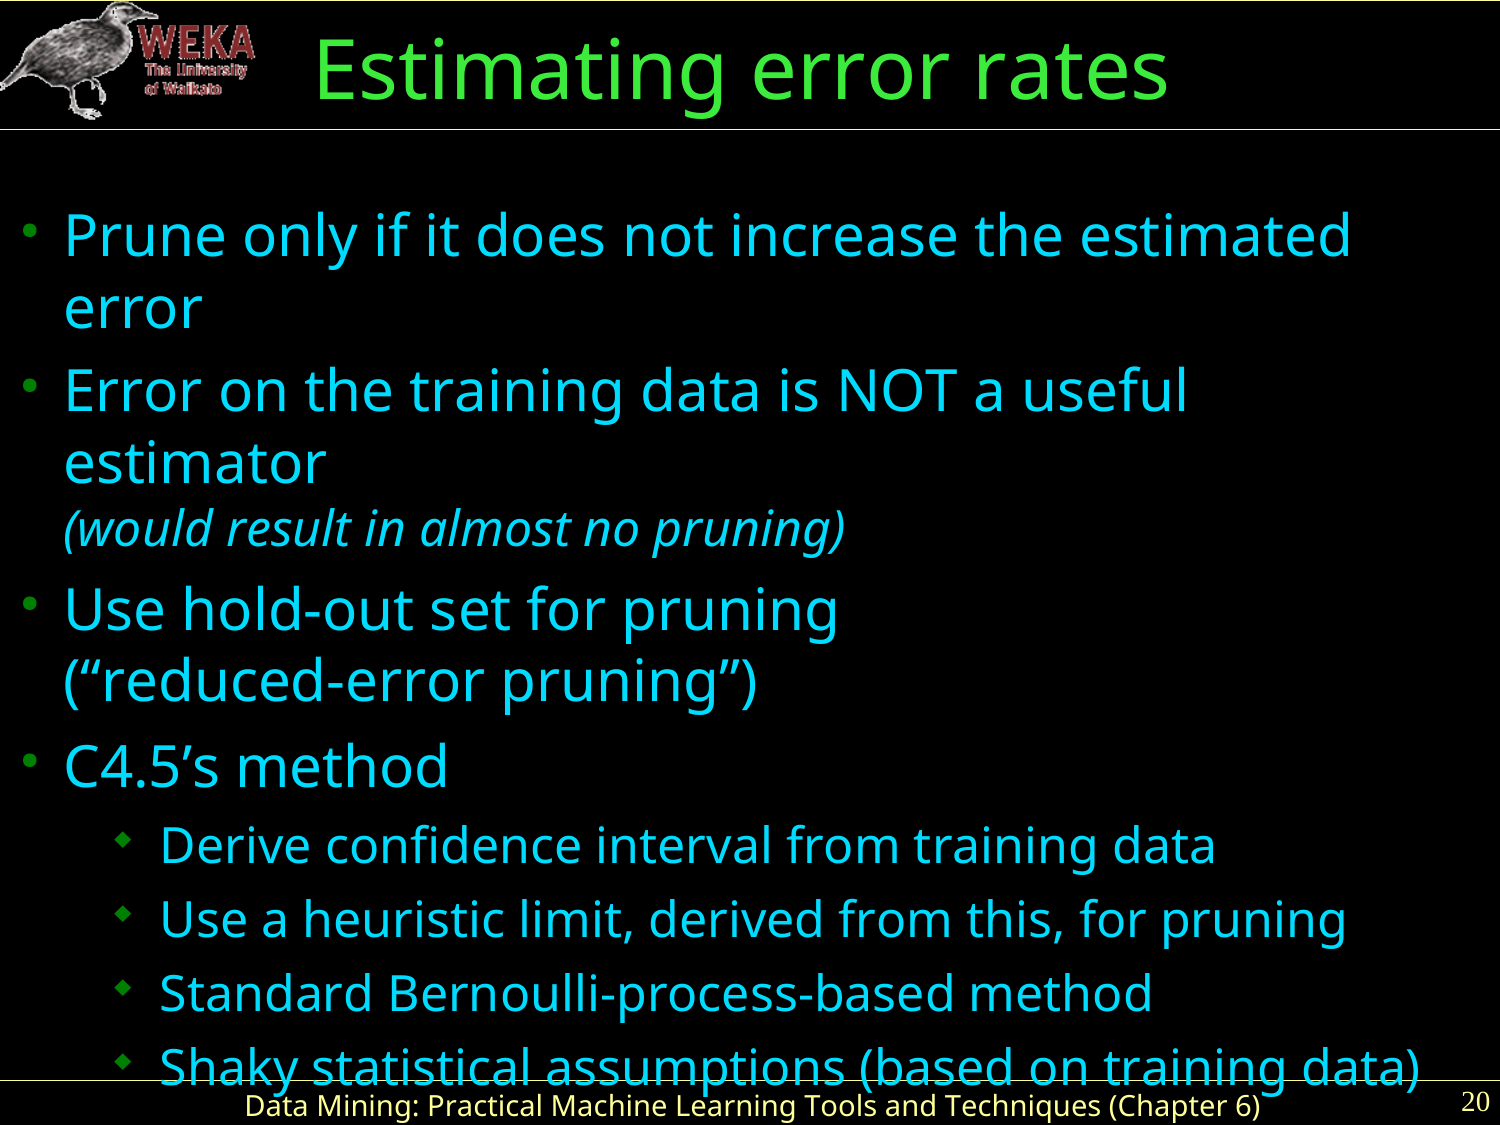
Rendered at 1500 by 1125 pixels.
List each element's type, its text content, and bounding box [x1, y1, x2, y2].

list Prune only if it does not increase the estimated error Error on the training data is NOT a useful estimator (would result in almost no pruning) Use hold-out set for pruning (“reduced-error pruning”) C4.5’s method Derive confidence interval from training data Use a heuristic limit, derived from this, for pruning Standard Bernoulli-process-based method Shaky statistical assumptions (based on training data) [5, 192, 1477, 868]
title Estimating error rates [297, 0, 1500, 148]
picture [0, 1, 266, 129]
